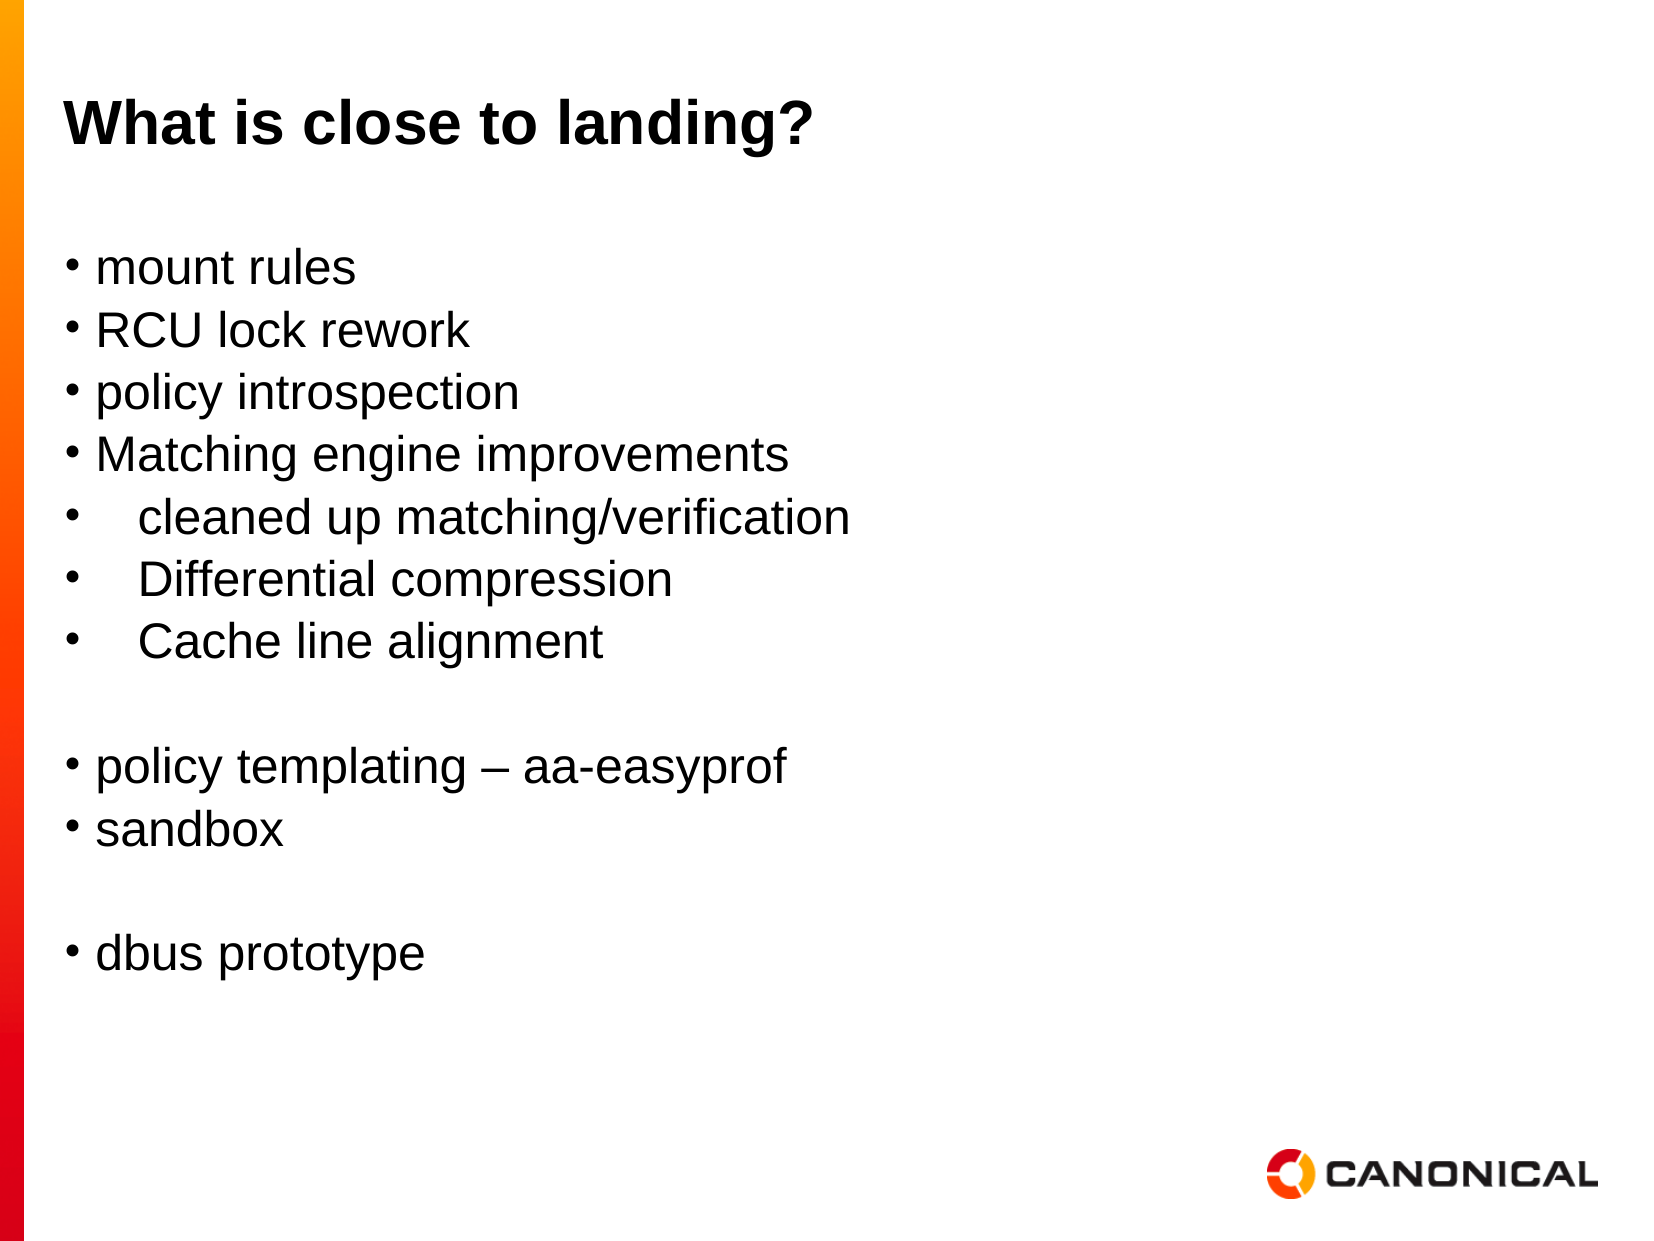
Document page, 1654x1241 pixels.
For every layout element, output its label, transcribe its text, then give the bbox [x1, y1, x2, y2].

text_box mount rules RCU lock rework policy introspection Matching engine improvements cleaned up matching/verification Differential compression Cache line alignment policy templating – aa-easyprof sandbox dbus prototype [64, 232, 1591, 1104]
picture [1267, 1149, 1598, 1199]
text_box What is close to landing? [64, 88, 1169, 175]
picture [0, 0, 24, 1241]
